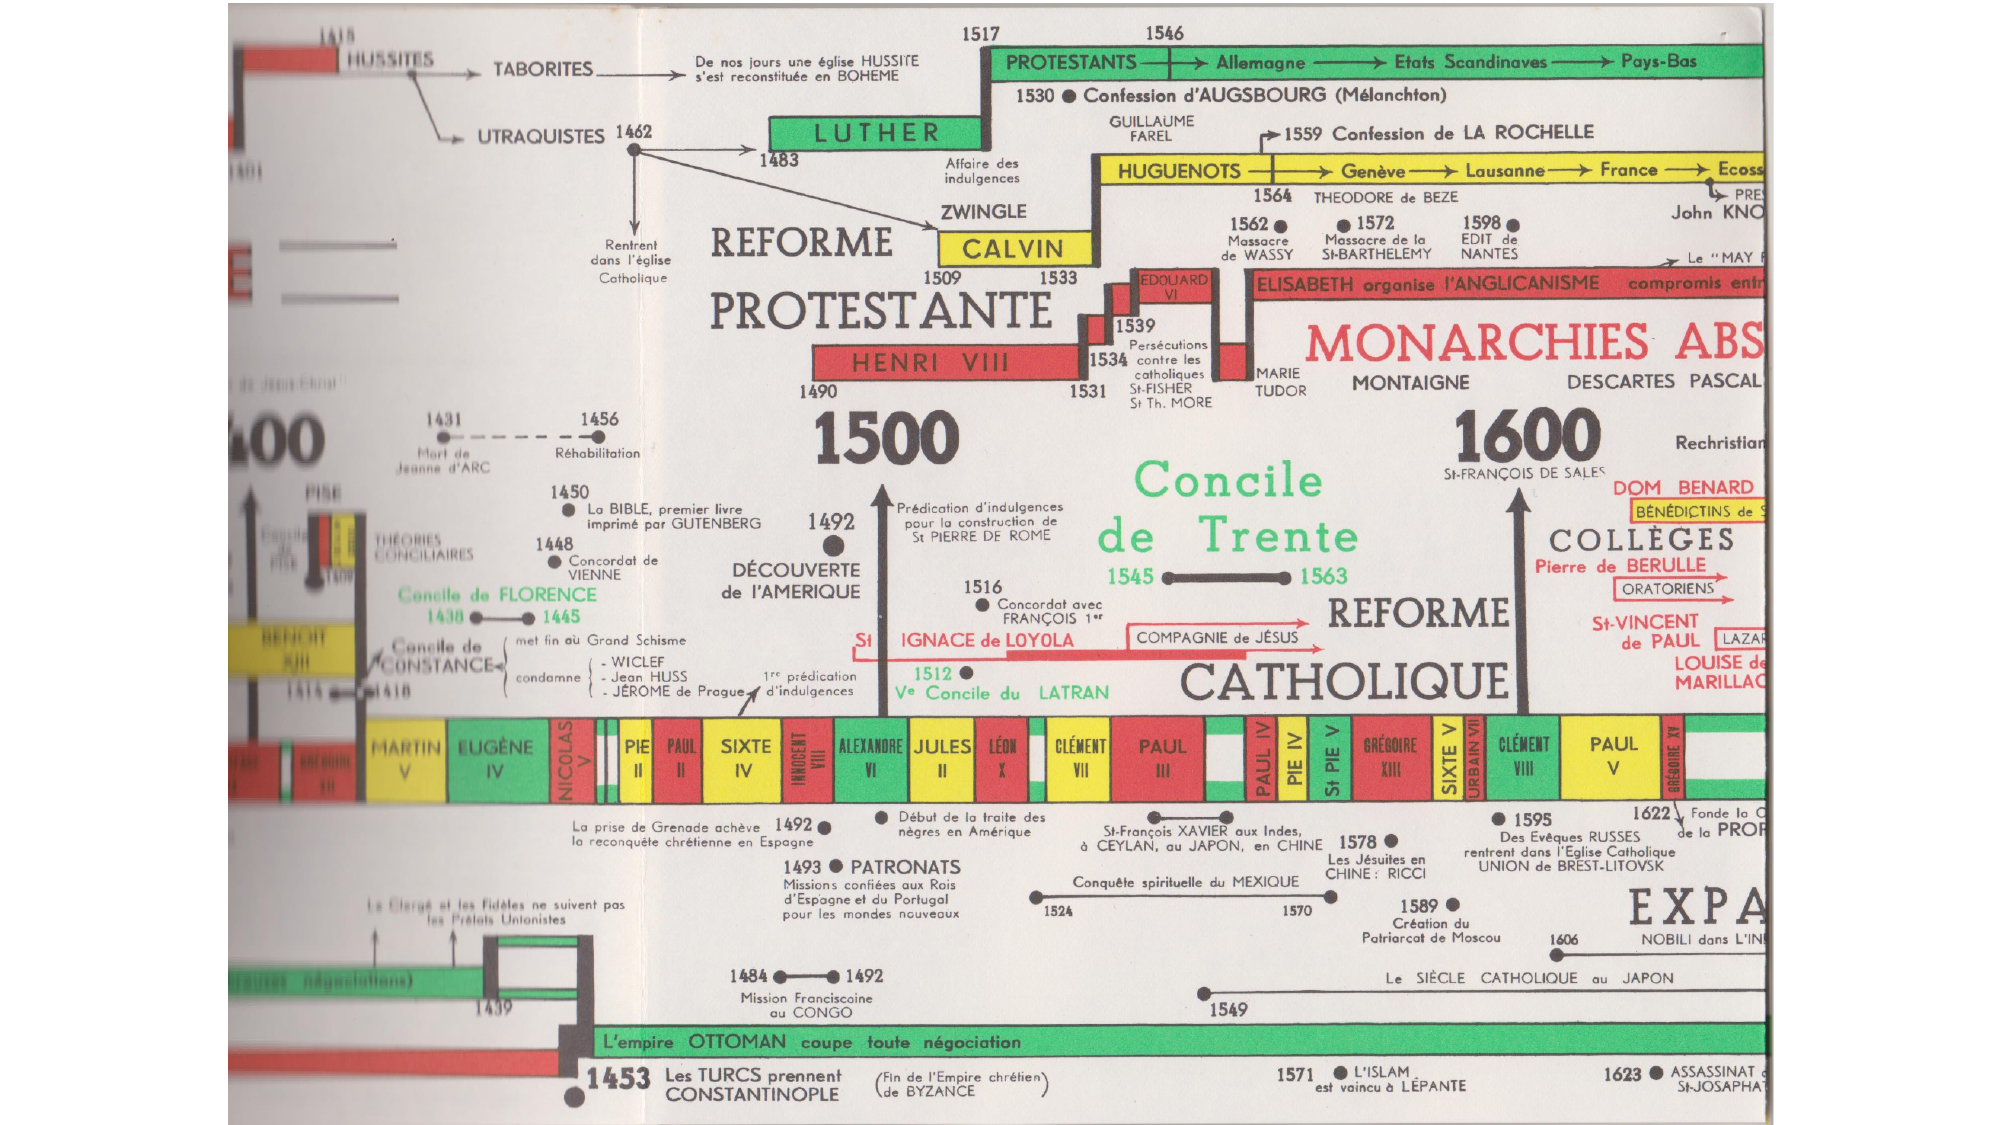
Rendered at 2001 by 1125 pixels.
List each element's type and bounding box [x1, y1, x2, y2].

picture [227, 3, 1774, 1125]
